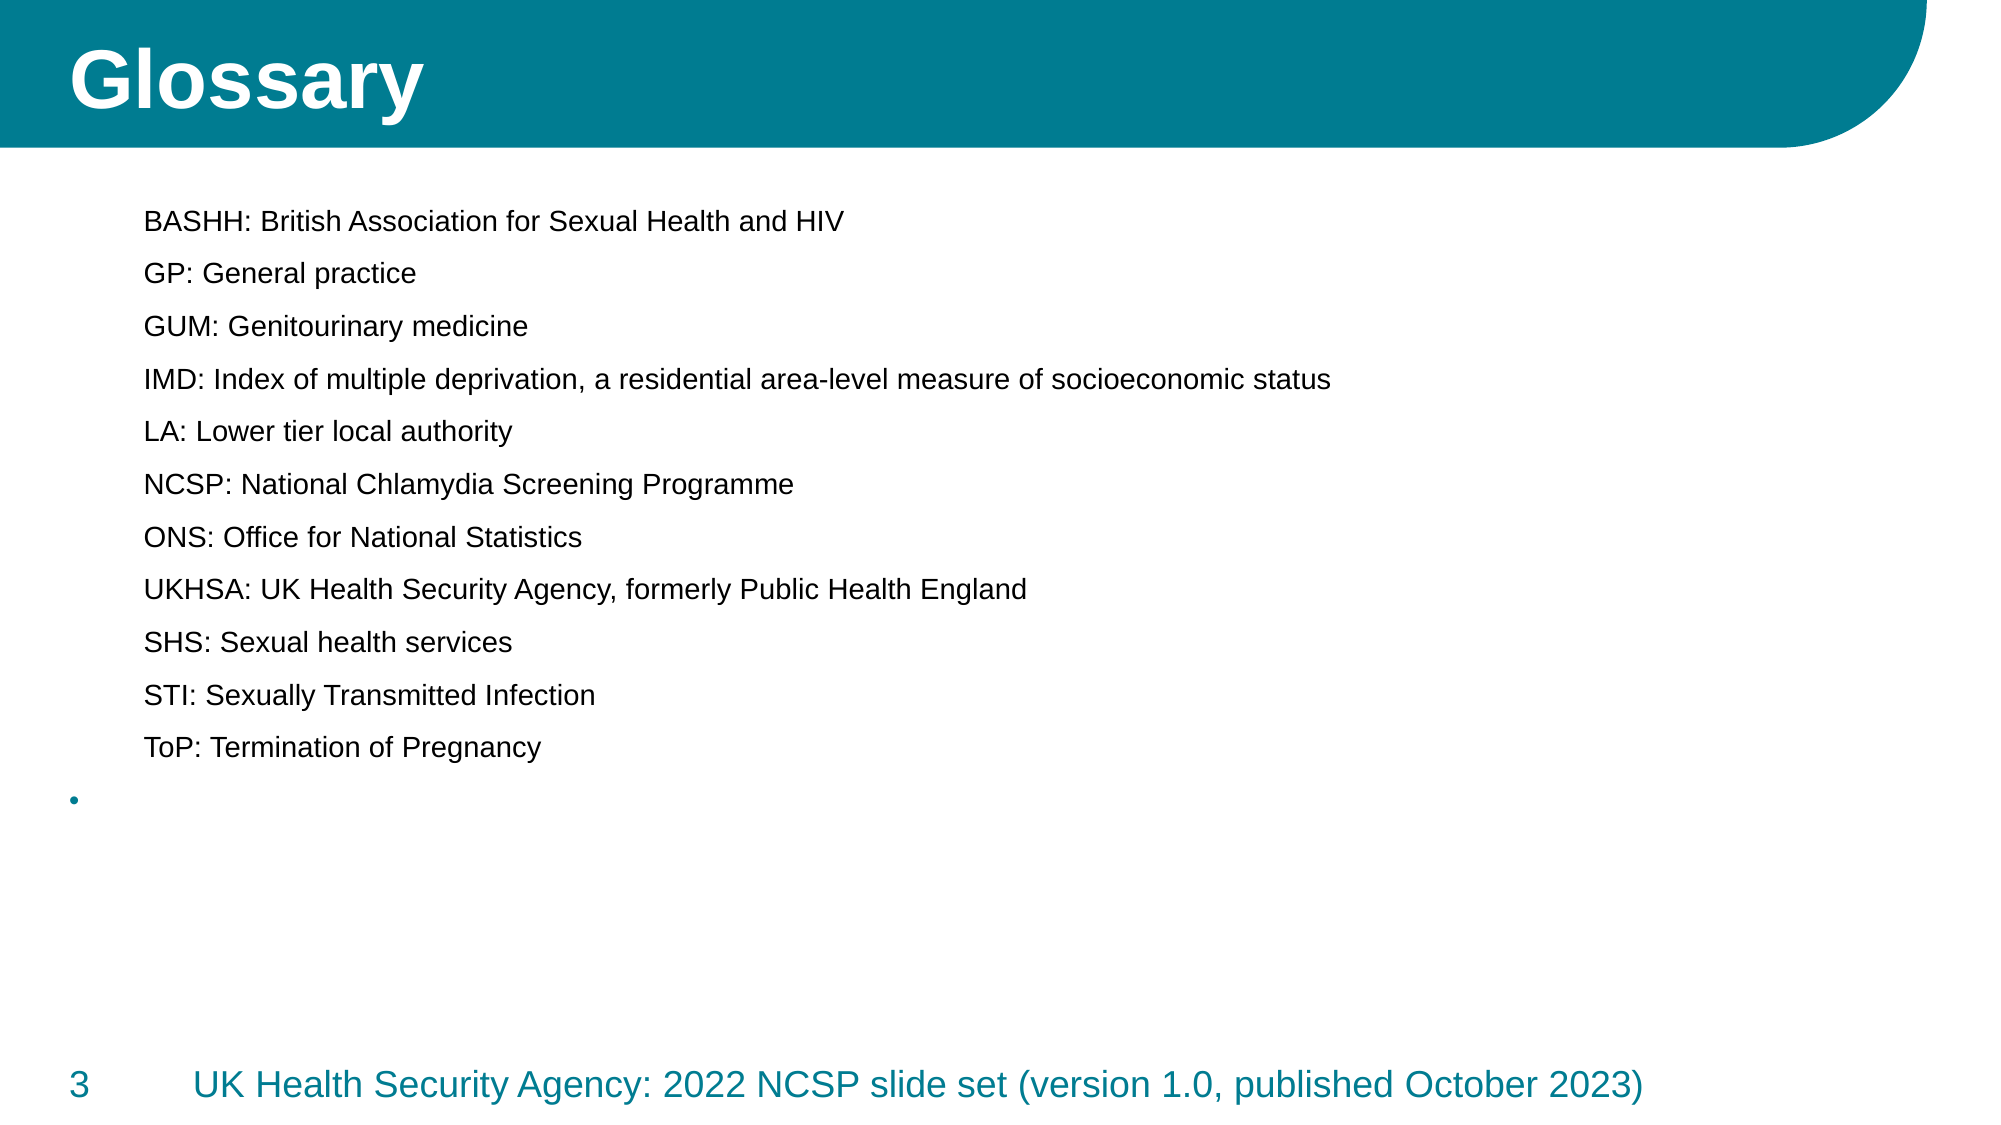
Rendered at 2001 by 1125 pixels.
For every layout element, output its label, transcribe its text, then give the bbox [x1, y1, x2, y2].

title Glossary [54, 29, 1780, 134]
text_box UK Health Security Agency: 2022 NCSP slide set (version 1.0, published October 2023) [177, 1053, 1820, 1113]
text_box [54, 1053, 152, 1112]
list BASHH: British Association for Sexual Health and HIV GP: General practice GUM: Genitourinary medicine IMD: Index of multiple deprivation, a residential area-level measure of socioeconomic status LA: Lower tier local authority NCSP: National Chlamydia Screening Programme ONS: Office for National Statistics UKHSA: UK Health Security Agency, formerly Public Health England SHS: Sexual health services STI: Sexually Transmitted Infection ToP: Termination of Pregnancy [54, 177, 1944, 829]
